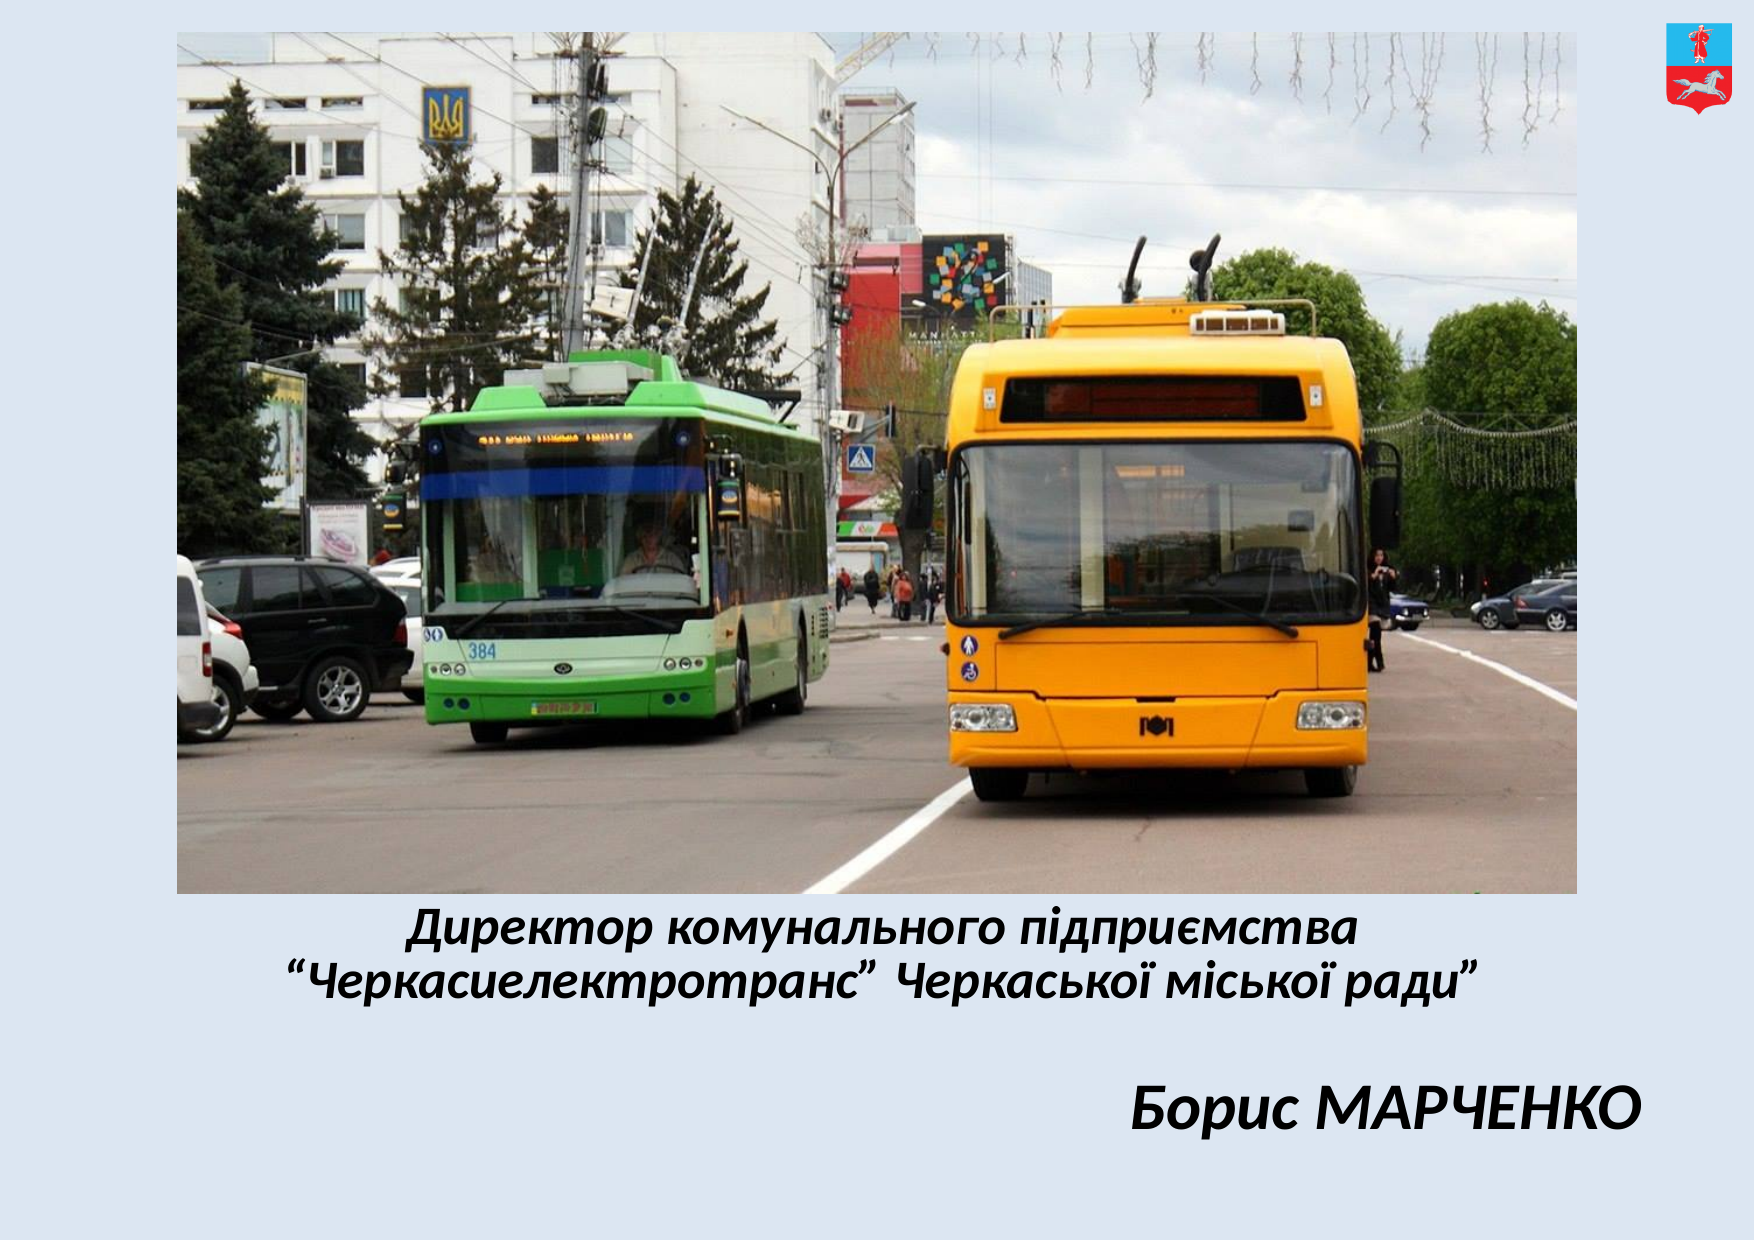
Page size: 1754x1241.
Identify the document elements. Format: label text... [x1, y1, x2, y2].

picture [177, 32, 1577, 894]
text_box Директор комунального підприємства “Черкасиелектротранс” Черкаської міської ради” Борис МАРЧЕНКО [89, 708, 1678, 1154]
picture [1663, 20, 1734, 117]
